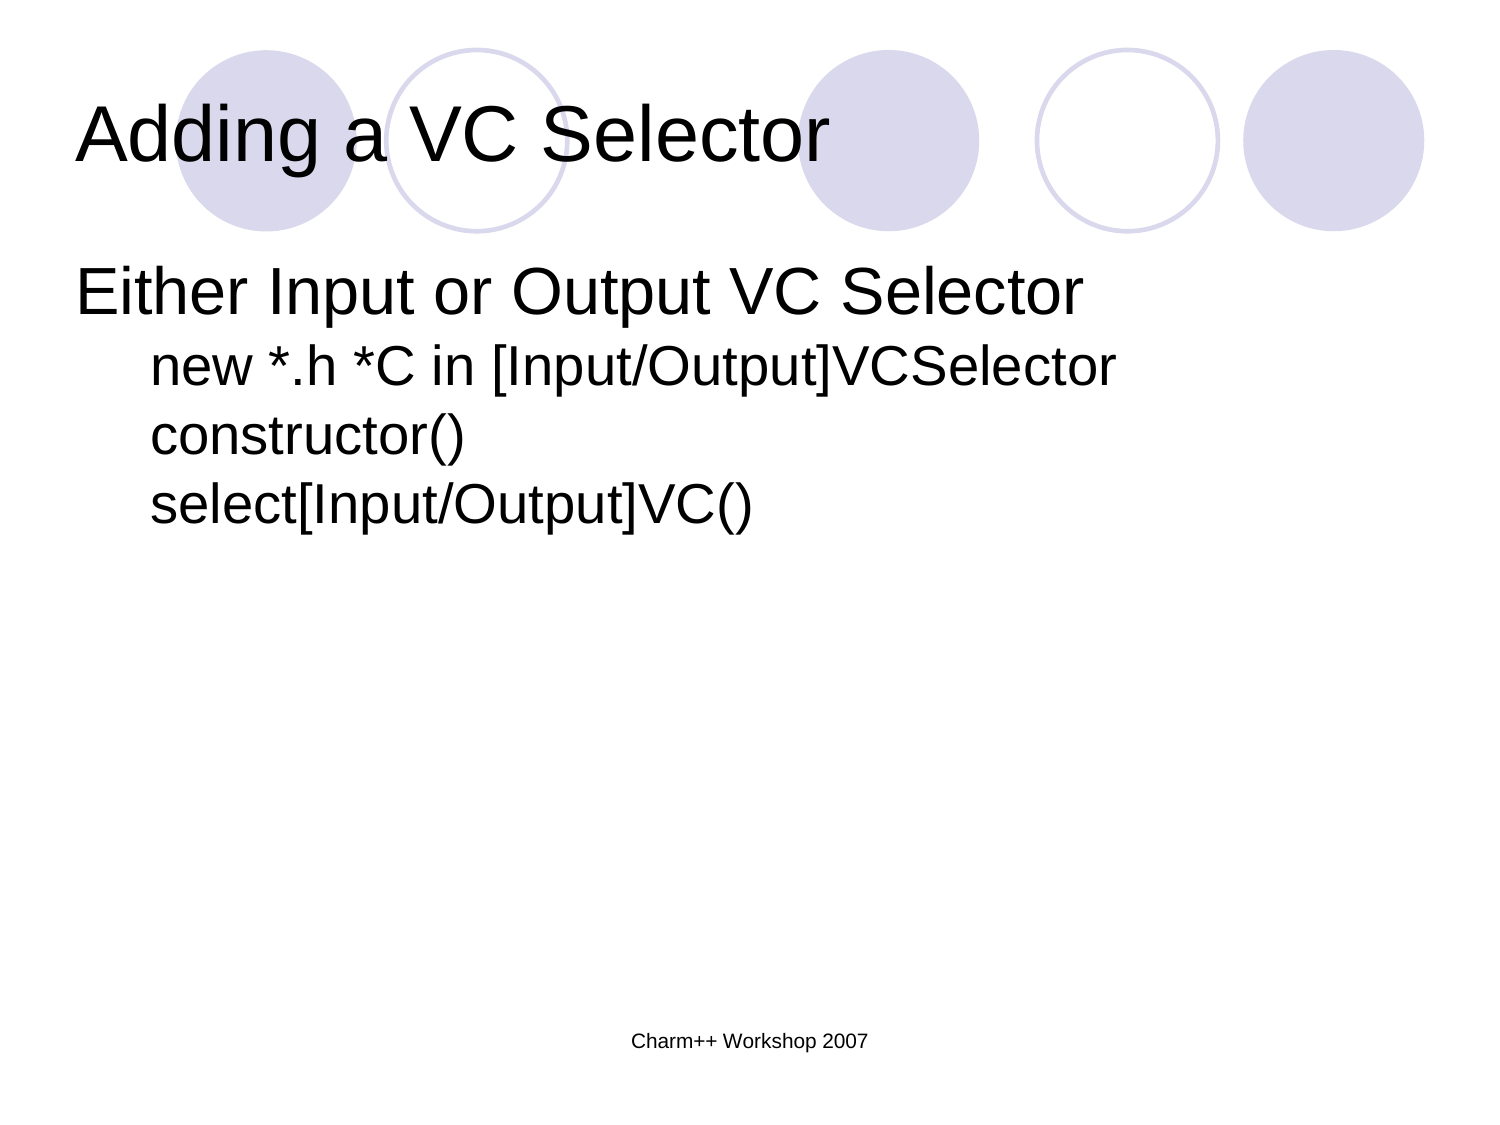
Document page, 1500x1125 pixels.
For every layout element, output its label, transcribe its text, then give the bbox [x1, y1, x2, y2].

title Adding a VC Selector [74, 52, 1425, 225]
list Either Input or Output VC Selector new *.h *C in [Input/Output]VCSelector constructor() select[Input/Output]VC() [74, 262, 1425, 991]
